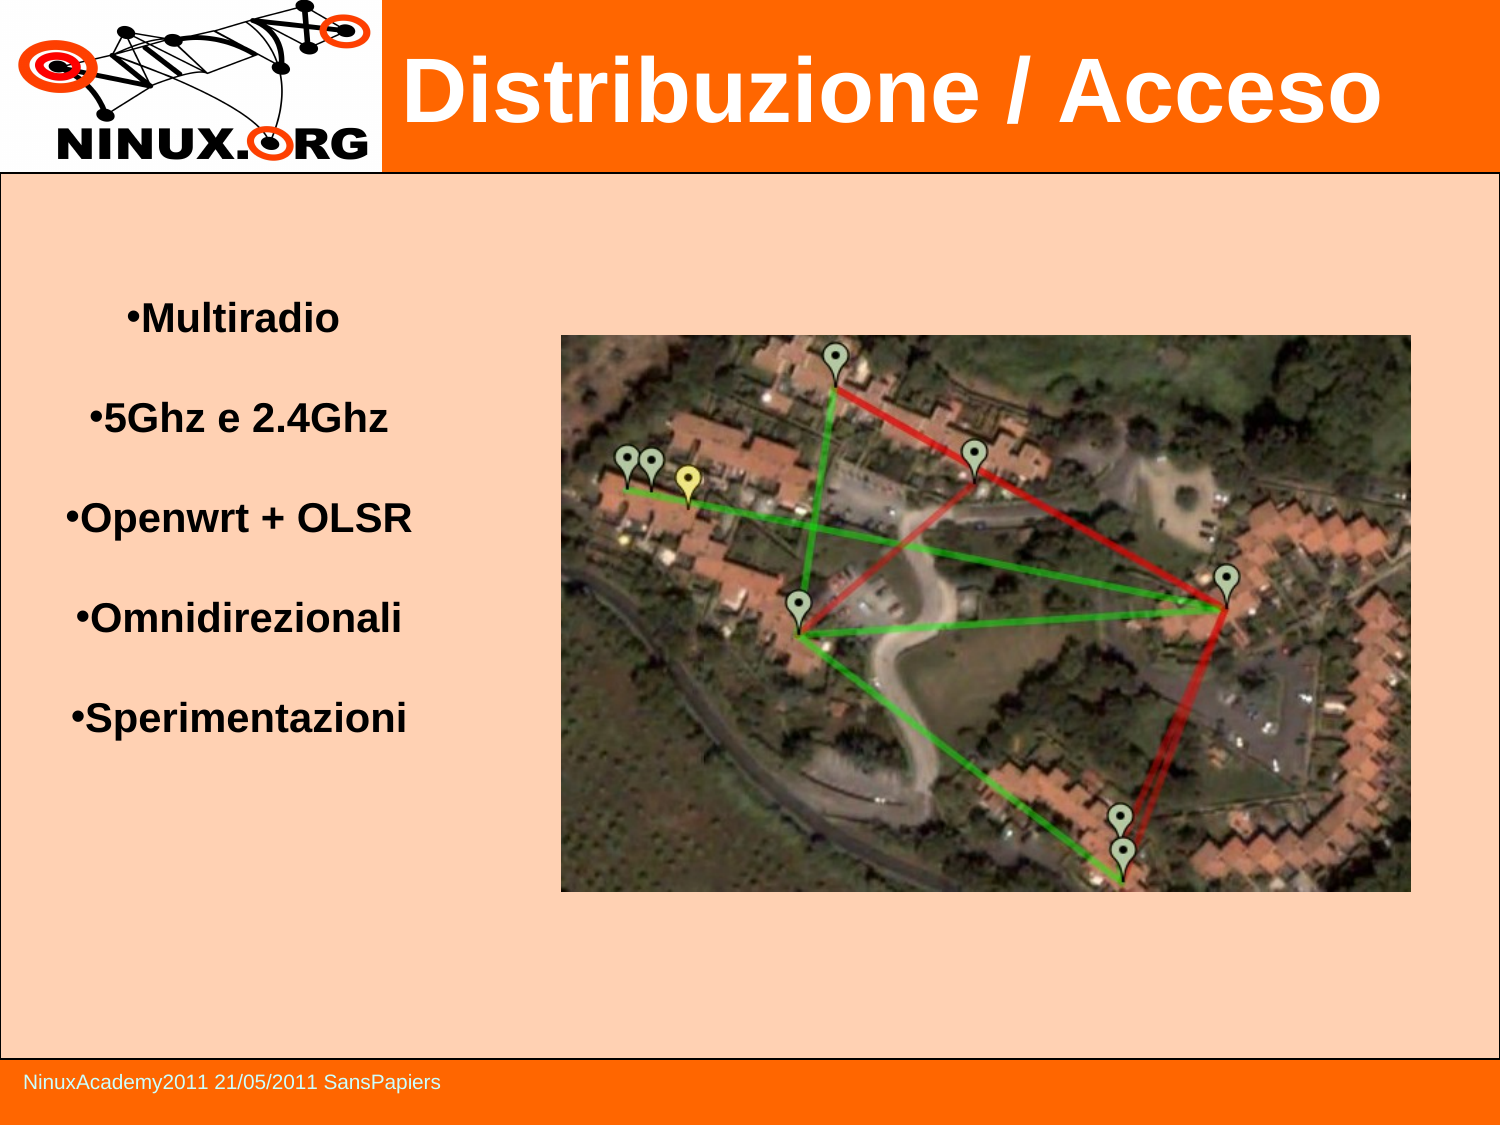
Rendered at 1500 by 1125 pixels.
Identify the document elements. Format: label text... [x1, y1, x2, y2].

picture [0, 0, 382, 172]
text_box Distribuzione / Acceso [354, 23, 1396, 149]
text_box [561, 335, 1411, 892]
text_box NinuxAcademy2011 21/05/2011 SansPapiers [23, 1070, 503, 1095]
text_box Multiradio 5Ghz e 2.4Ghz Openwrt + OLSR Omnidirezionali Sperimentazioni [50, 283, 497, 749]
